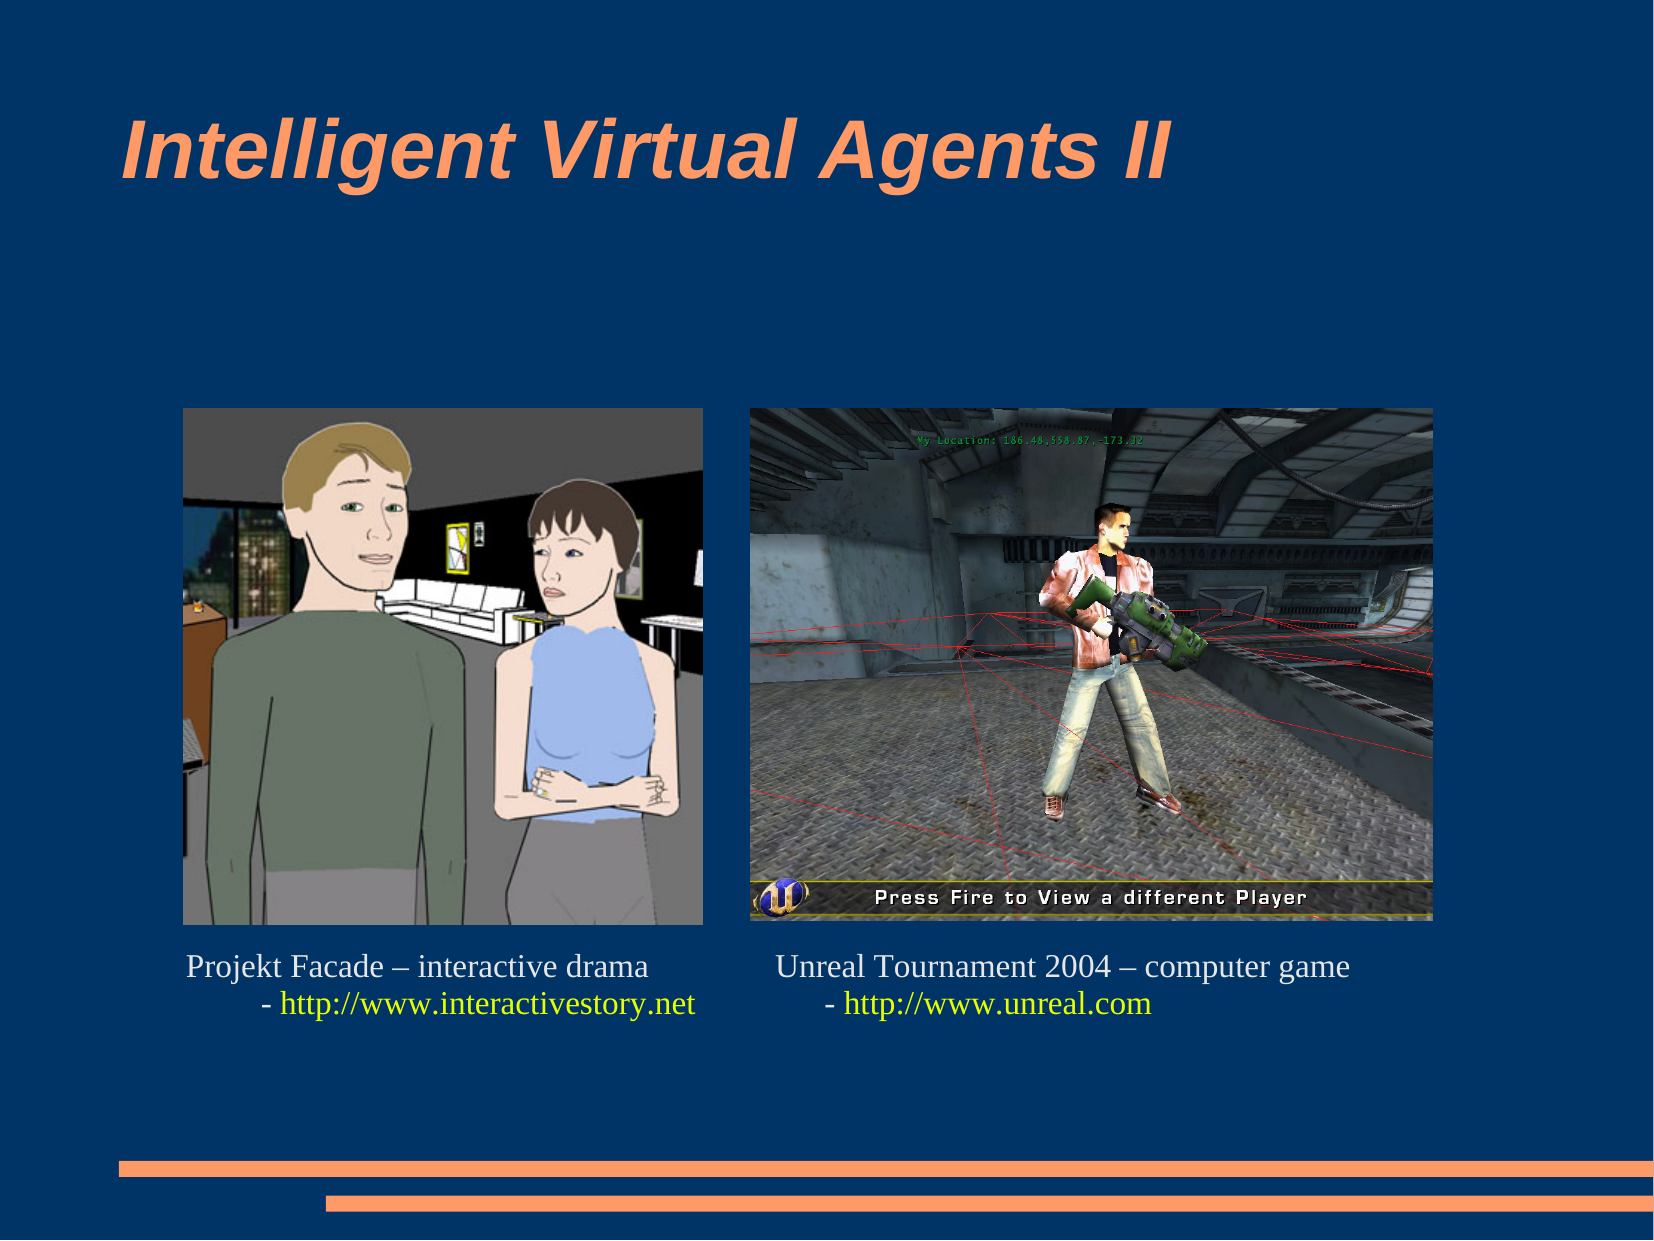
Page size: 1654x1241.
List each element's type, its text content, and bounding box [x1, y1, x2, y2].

list Projekt Facade – interactive drama Unreal Tournament 2004 – computer game - http://www.interactivestory.net - http://www.unreal.com [171, 940, 1434, 1068]
picture [750, 408, 1433, 921]
title Intelligent Virtual Agents II [121, 53, 1534, 247]
picture [183, 408, 703, 925]
